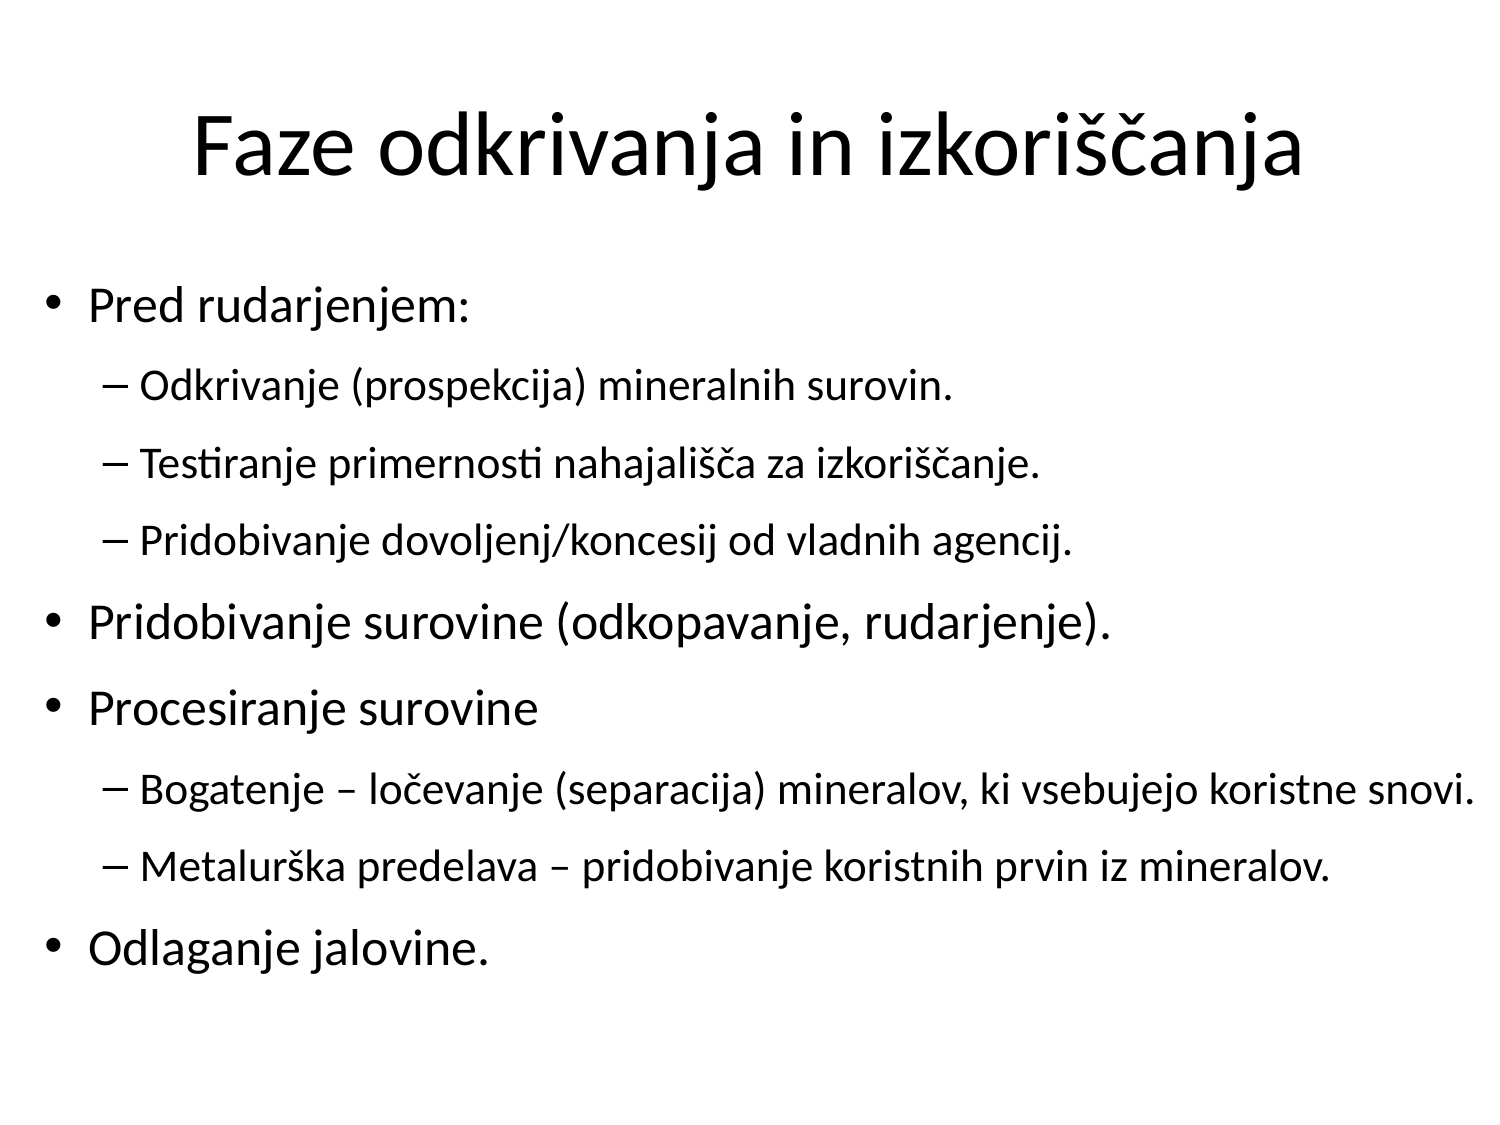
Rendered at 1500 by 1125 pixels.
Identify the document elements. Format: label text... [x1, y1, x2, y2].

list Pred rudarjenjem: Odkrivanje (prospekcija) mineralnih surovin. Testiranje primernosti nahajališča za izkoriščanje. Pridobivanje dovoljenj/koncesij od vladnih agencij. Pridobivanje surovine (odkopavanje, rudarjenje). Procesiranje surovine Bogatenje – ločevanje (separacija) mineralov, ki vsebujejo koristne snovi. Metalurška predelava – pridobivanje koristnih prvin iz mineralov. Odlaganje jalovine. [29, 262, 1500, 1005]
title Faze odkrivanja in izkoriščanja [75, 45, 1425, 233]
